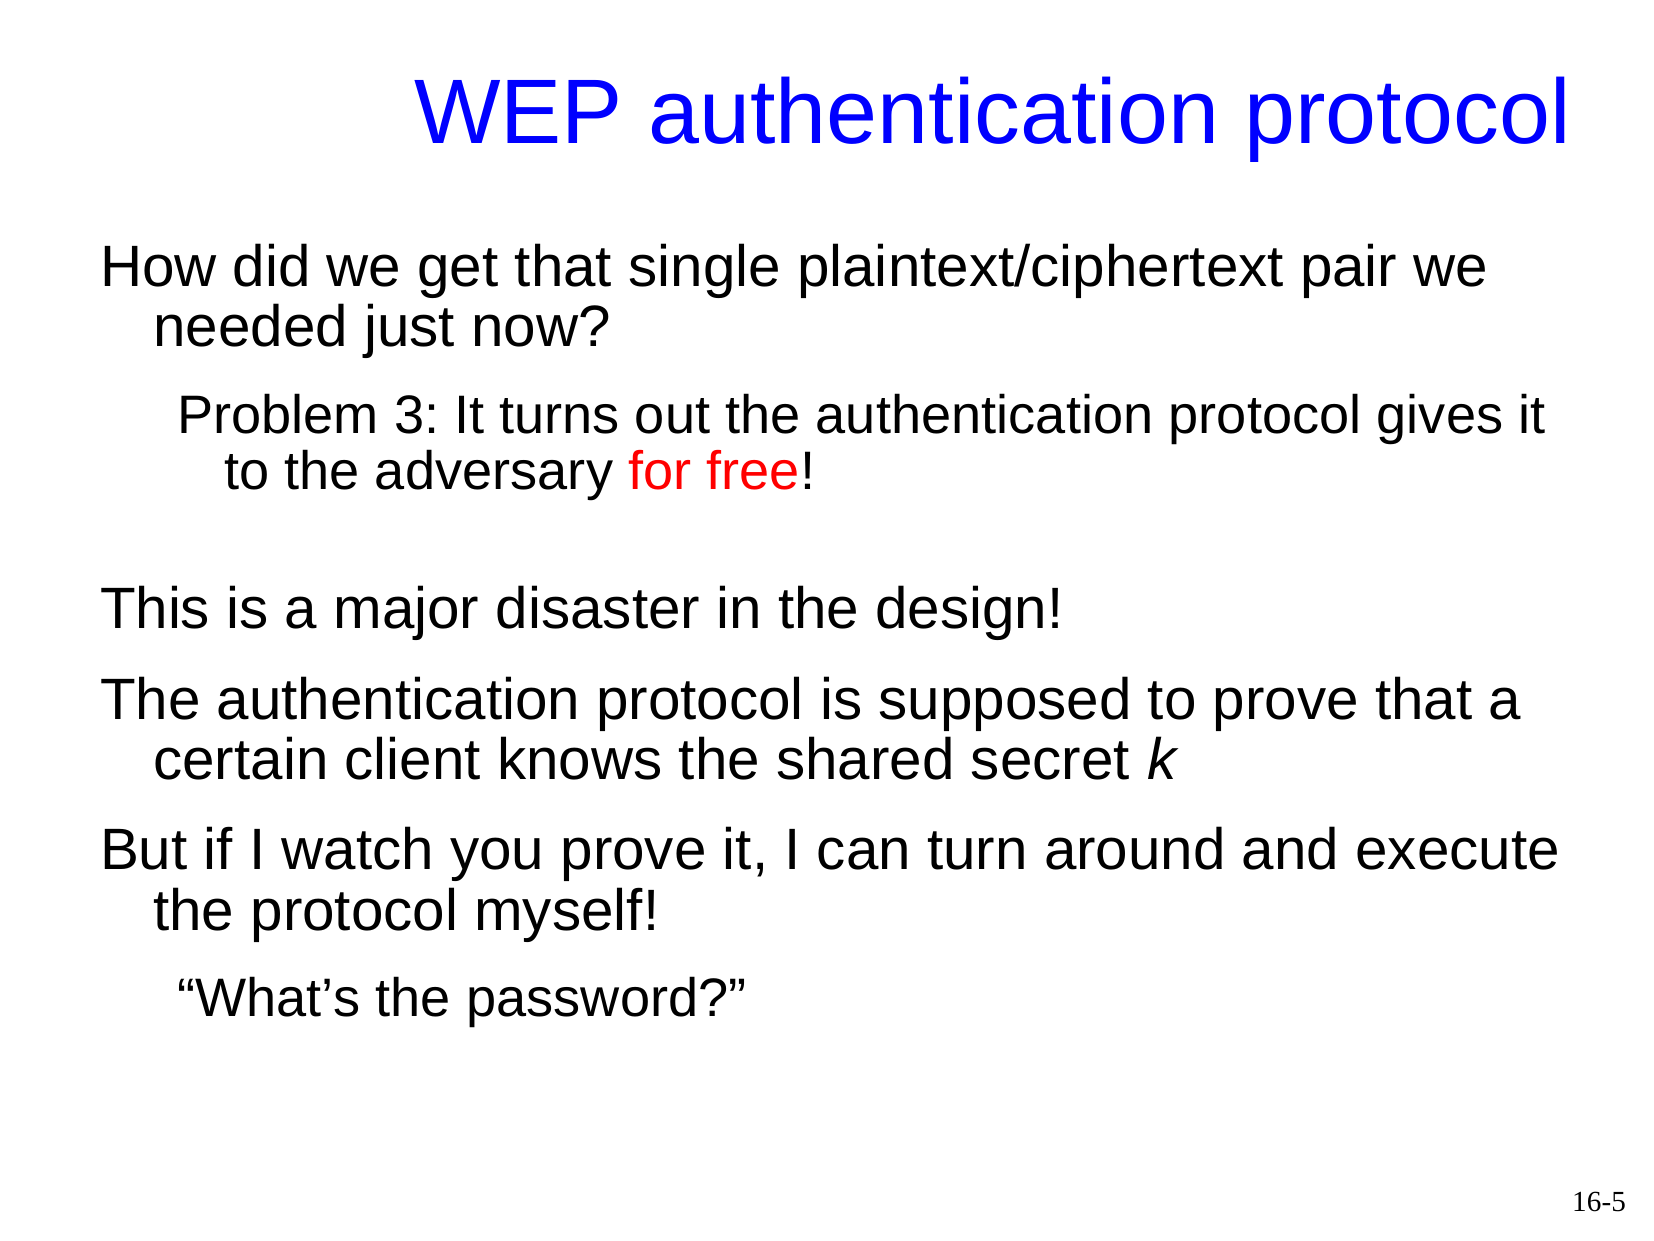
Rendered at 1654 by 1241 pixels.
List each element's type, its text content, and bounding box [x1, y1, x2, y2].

title WEP authentication protocol [84, 18, 1573, 211]
list How did we get that single plaintext/ciphertext pair we needed just now? Problem 3: It turns out the authentication protocol gives it to the adversary for free! This is a major disaster in the design! The authentication protocol is supposed to prove that a certain client knows the shared secret k But if I watch you prove it, I can turn around and execute the protocol myself! “What’s the password?” [82, 237, 1571, 1156]
